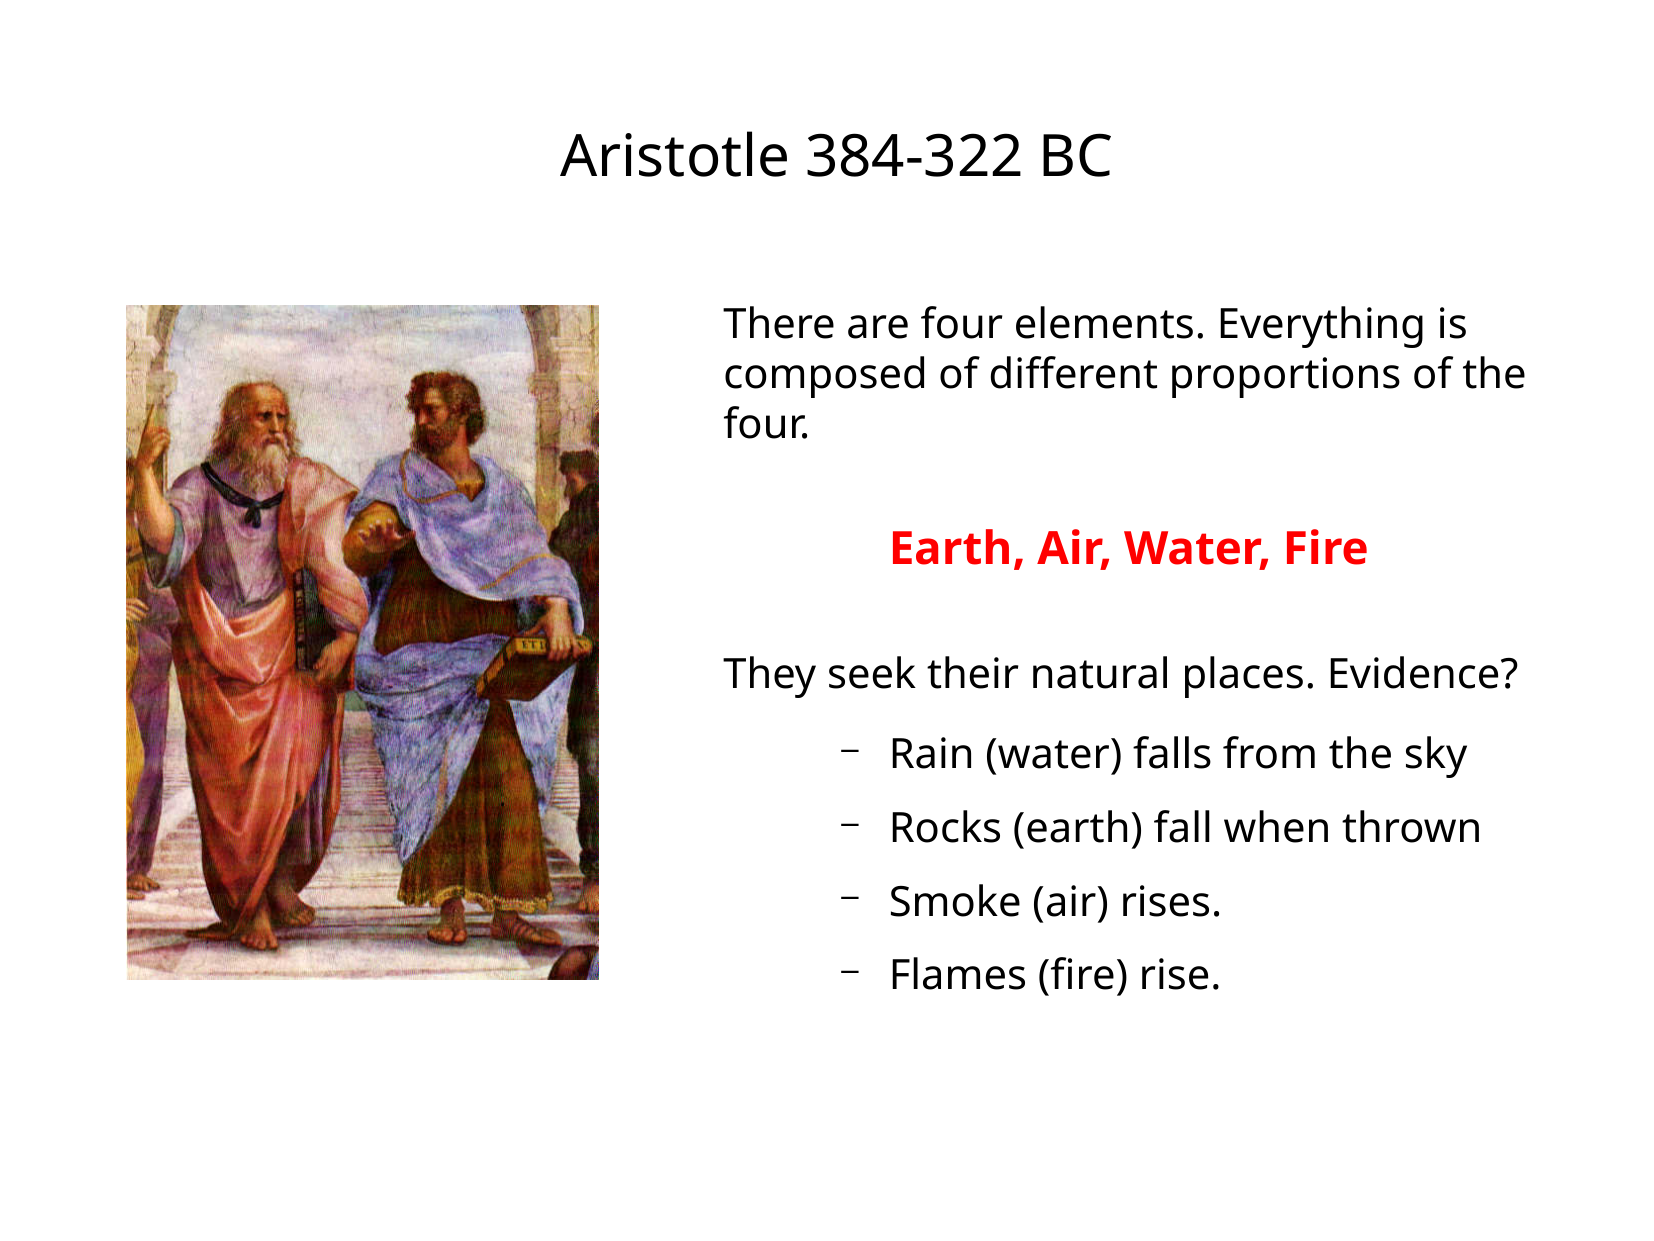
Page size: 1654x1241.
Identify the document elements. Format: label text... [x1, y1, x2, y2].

picture [126, 305, 599, 980]
title Aristotle 384-322 BC [82, 49, 1571, 257]
list There are four elements. Everything is composed of different proportions of the four. Earth, Air, Water, Fire They seek their natural places. Evidence? Rain (water) falls from the sky Rocks (earth) fall when thrown Smoke (air) rises. Flames (fire) rise. [637, 289, 1616, 1241]
